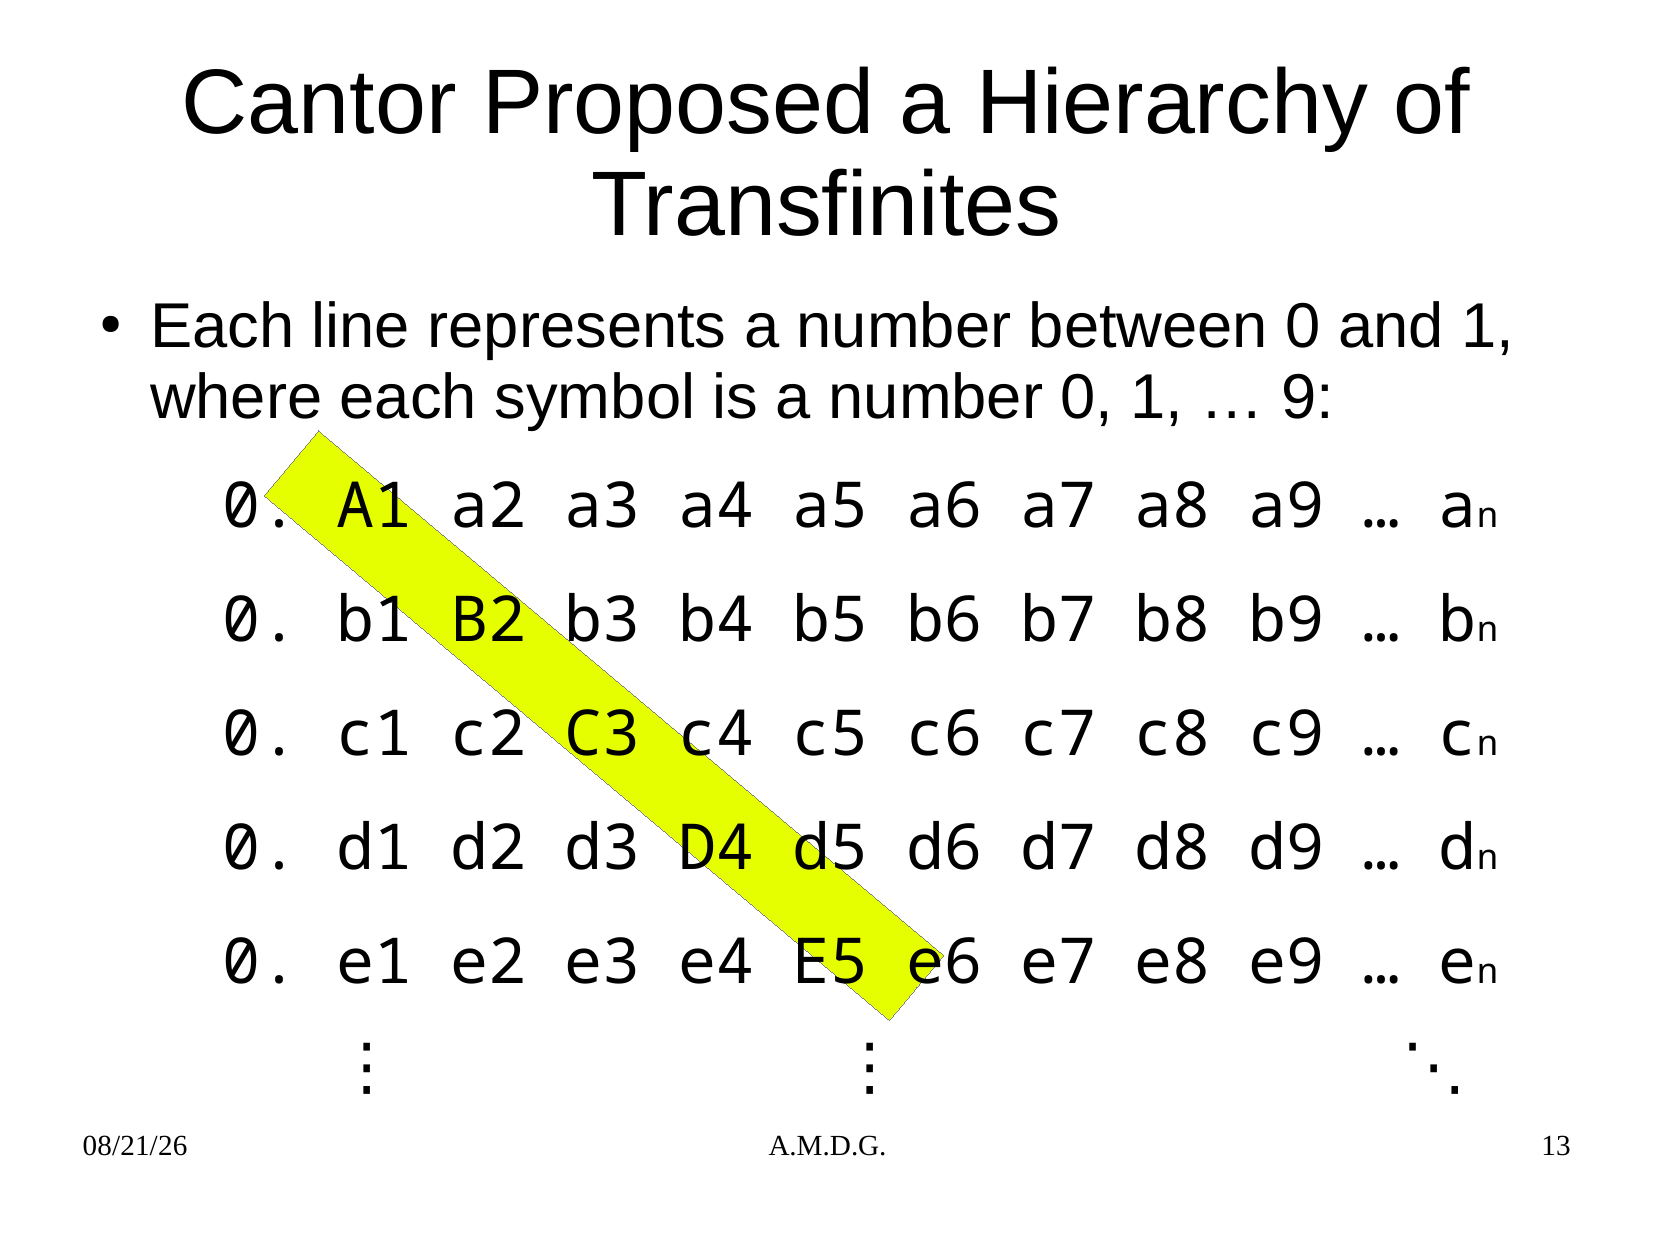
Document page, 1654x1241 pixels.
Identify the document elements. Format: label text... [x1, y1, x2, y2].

title Cantor Proposed a Hierarchy of Transfinites [82, 49, 1571, 257]
list Each line represents a number between 0 and 1, where each symbol is a number 0, 1, … 9: 0. A1 a2 a3 a4 a5 a6 a7 a8 a9 … an 0. b1 B2 b3 b4 b5 b6 b7 b8 b9 … bn 0. c1 c2 C3 c4 c5 c6 c7 c8 c9 … cn 0. d1 d2 d3 D4 d5 d6 d7 d8 d9 … dn 0. e1 e2 e3 e4 E5 e6 e7 e8 e9 … en ⋮ ⋮ ⋱ [82, 290, 1571, 1109]
